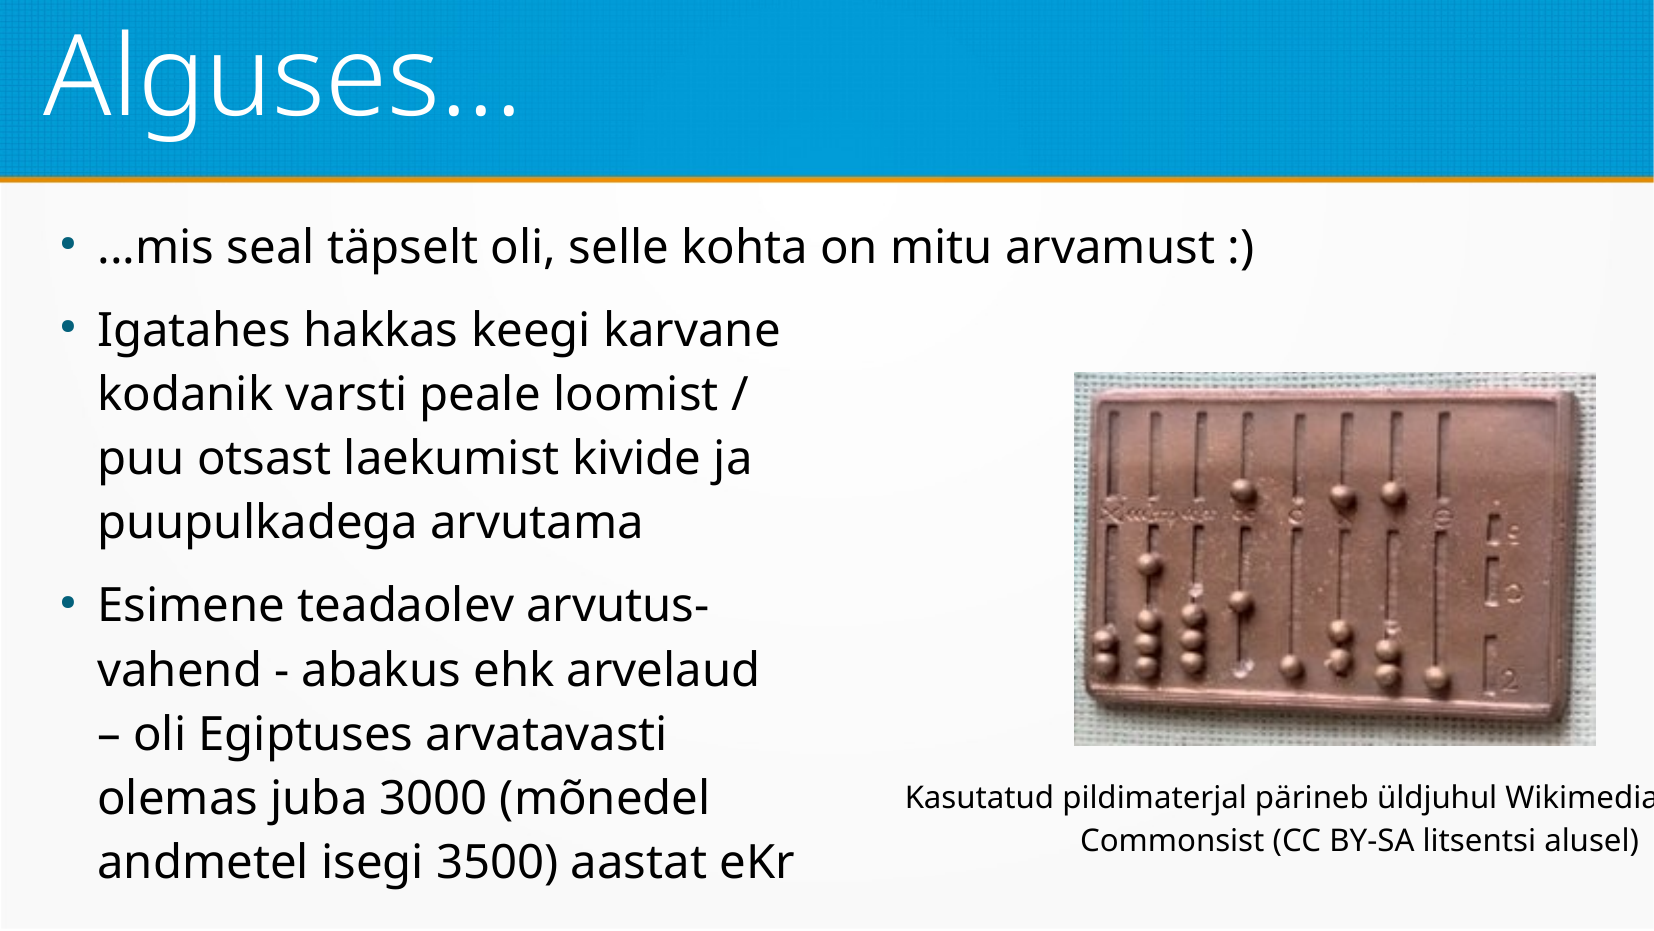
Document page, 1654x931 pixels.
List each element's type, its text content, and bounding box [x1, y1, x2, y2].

picture [1645, 800, 1653, 806]
list ...mis seal täpselt oli, selle kohta on mitu arvamust :) Igatahes hakkas keegi karvane kodanik varsti peale loomist / puu otsast laekumist kivide ja puupulkadega arvutama Esimene teadaolev arvutus- vahend - abakus ehk arvelaud – oli Egiptuses arvatavasti olemas juba 3000 (mõnedel andmetel isegi 3500) aastat eKr [47, 212, 1607, 902]
title Alguses... [43, 0, 1619, 149]
picture [0, 175, 1654, 931]
